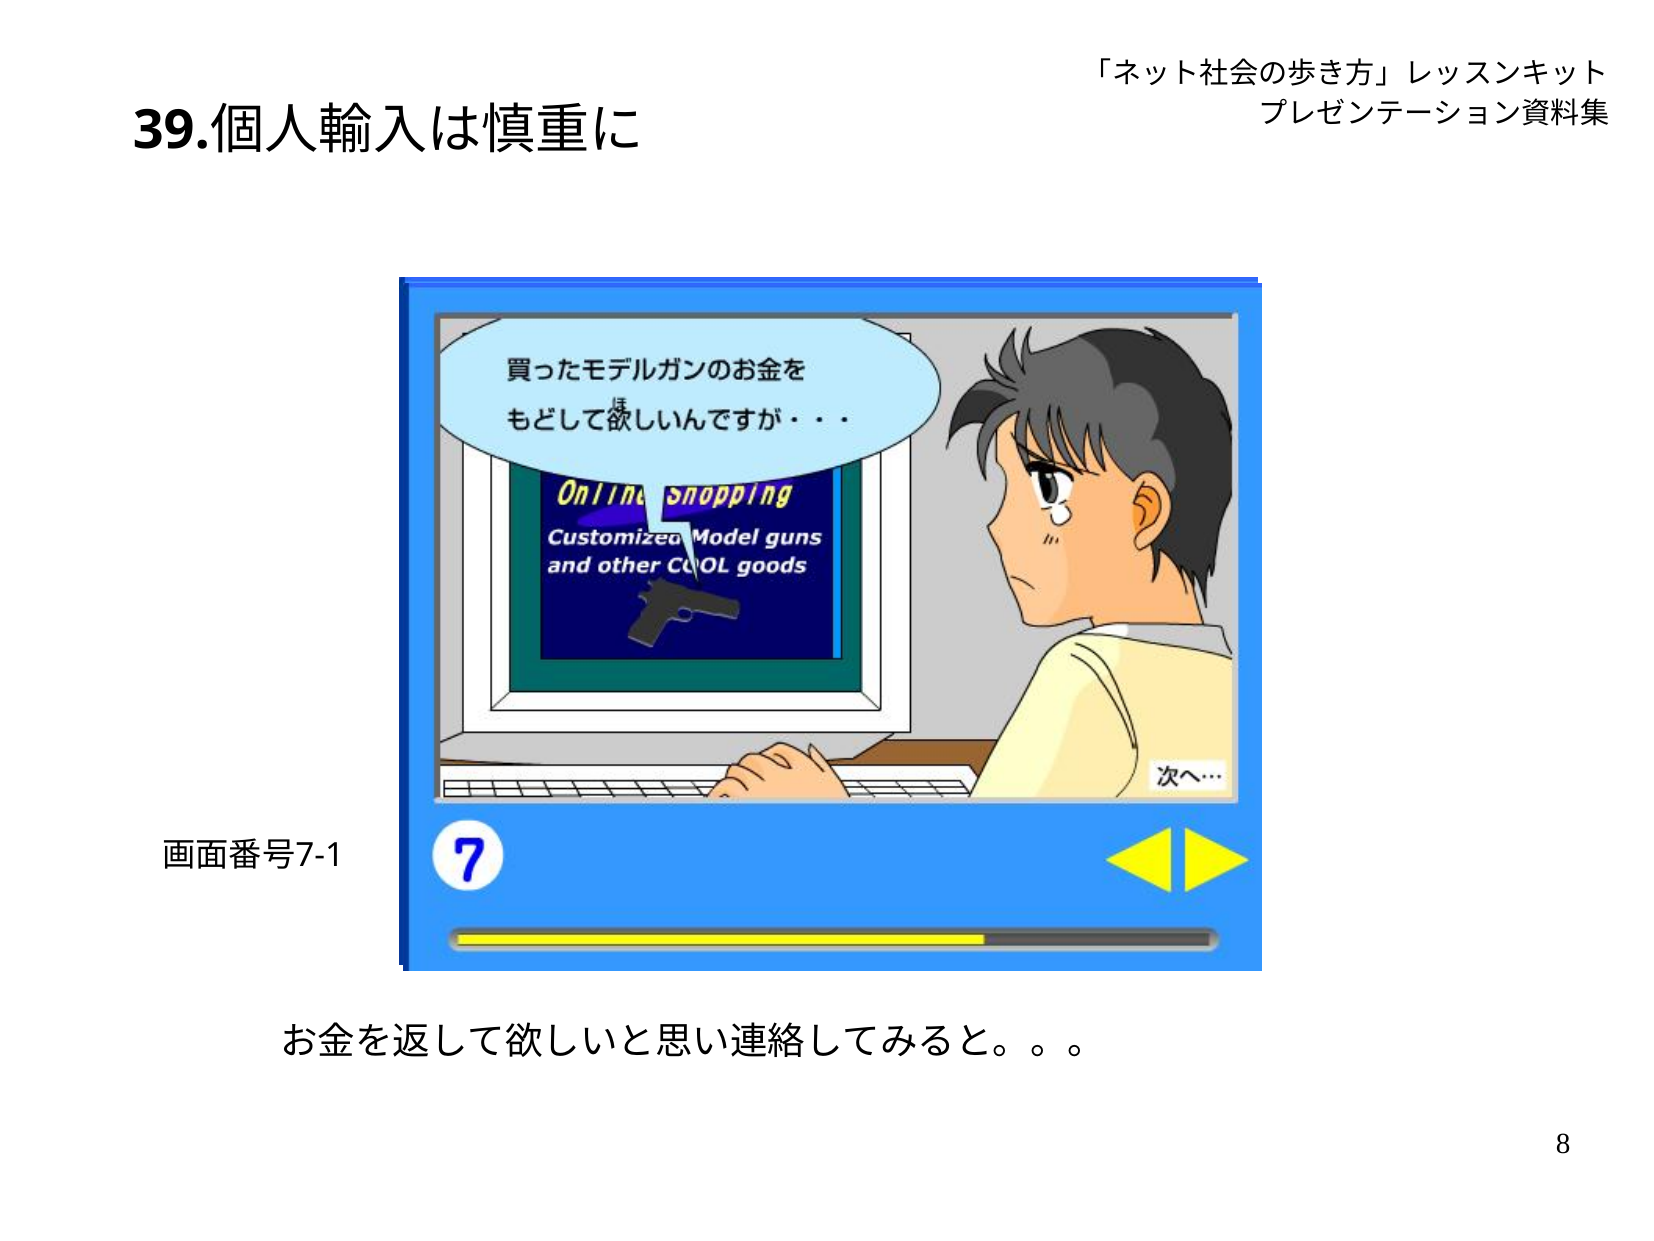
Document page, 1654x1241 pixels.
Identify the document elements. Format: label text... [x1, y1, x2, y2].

picture [399, 277, 1262, 971]
text_box お金を返して欲しいと思い連絡してみると。。。 [265, 1003, 1447, 1074]
text_box 39.個人輸入は慎重に [118, 88, 1241, 169]
text_box 「ネット社会の歩き方」レッスンキット プレゼンテーション資料集 [1062, 44, 1625, 139]
text_box 画面番号7-1 [147, 826, 384, 882]
